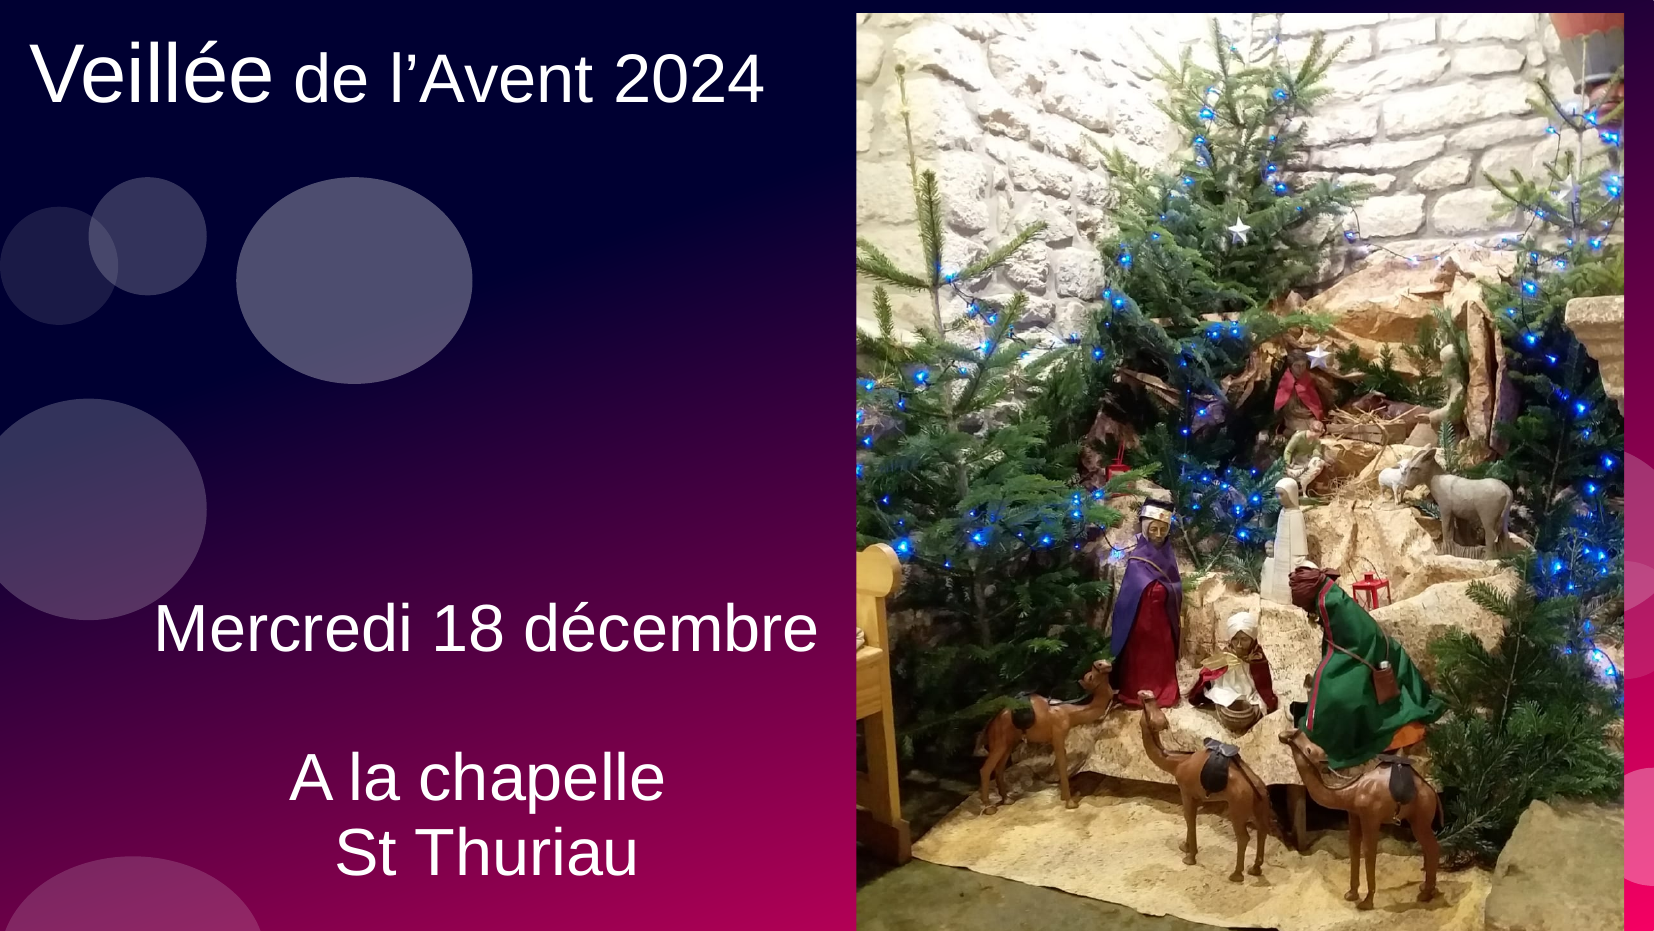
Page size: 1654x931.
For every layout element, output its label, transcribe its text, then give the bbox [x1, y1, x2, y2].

title Veillée de l’Avent 2024 [29, 0, 1093, 155]
picture [856, 13, 1625, 931]
subtitle Mercredi 18 décembre A la chapelle St Thuriau [147, 590, 827, 890]
